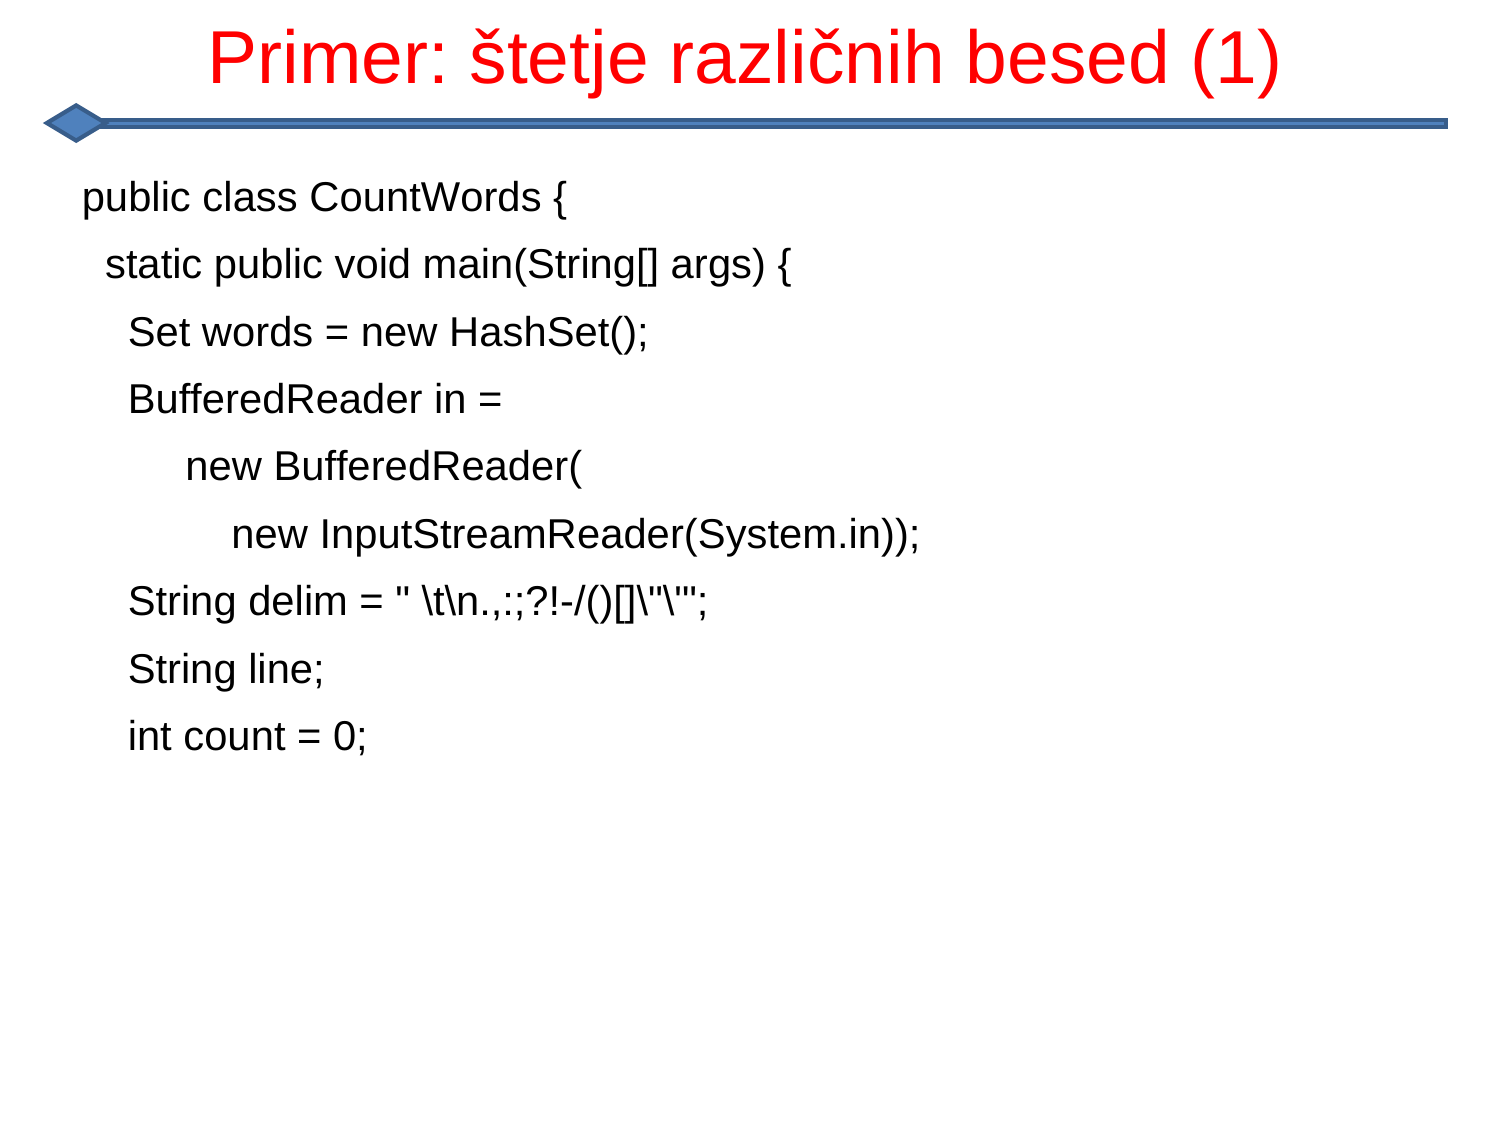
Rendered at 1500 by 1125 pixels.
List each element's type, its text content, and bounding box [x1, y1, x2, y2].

title Primer: štetje različnih besed (1) [70, 0, 1421, 108]
text_box public class CountWords { static public void main(String[] args) { Set words = new HashSet(); BufferedReader in = new BufferedReader( new InputStreamReader(System.in)); String delim = " \t\n.,:;?!-/()[]\"\'"; String line; int count = 0; [81, 175, 1413, 828]
